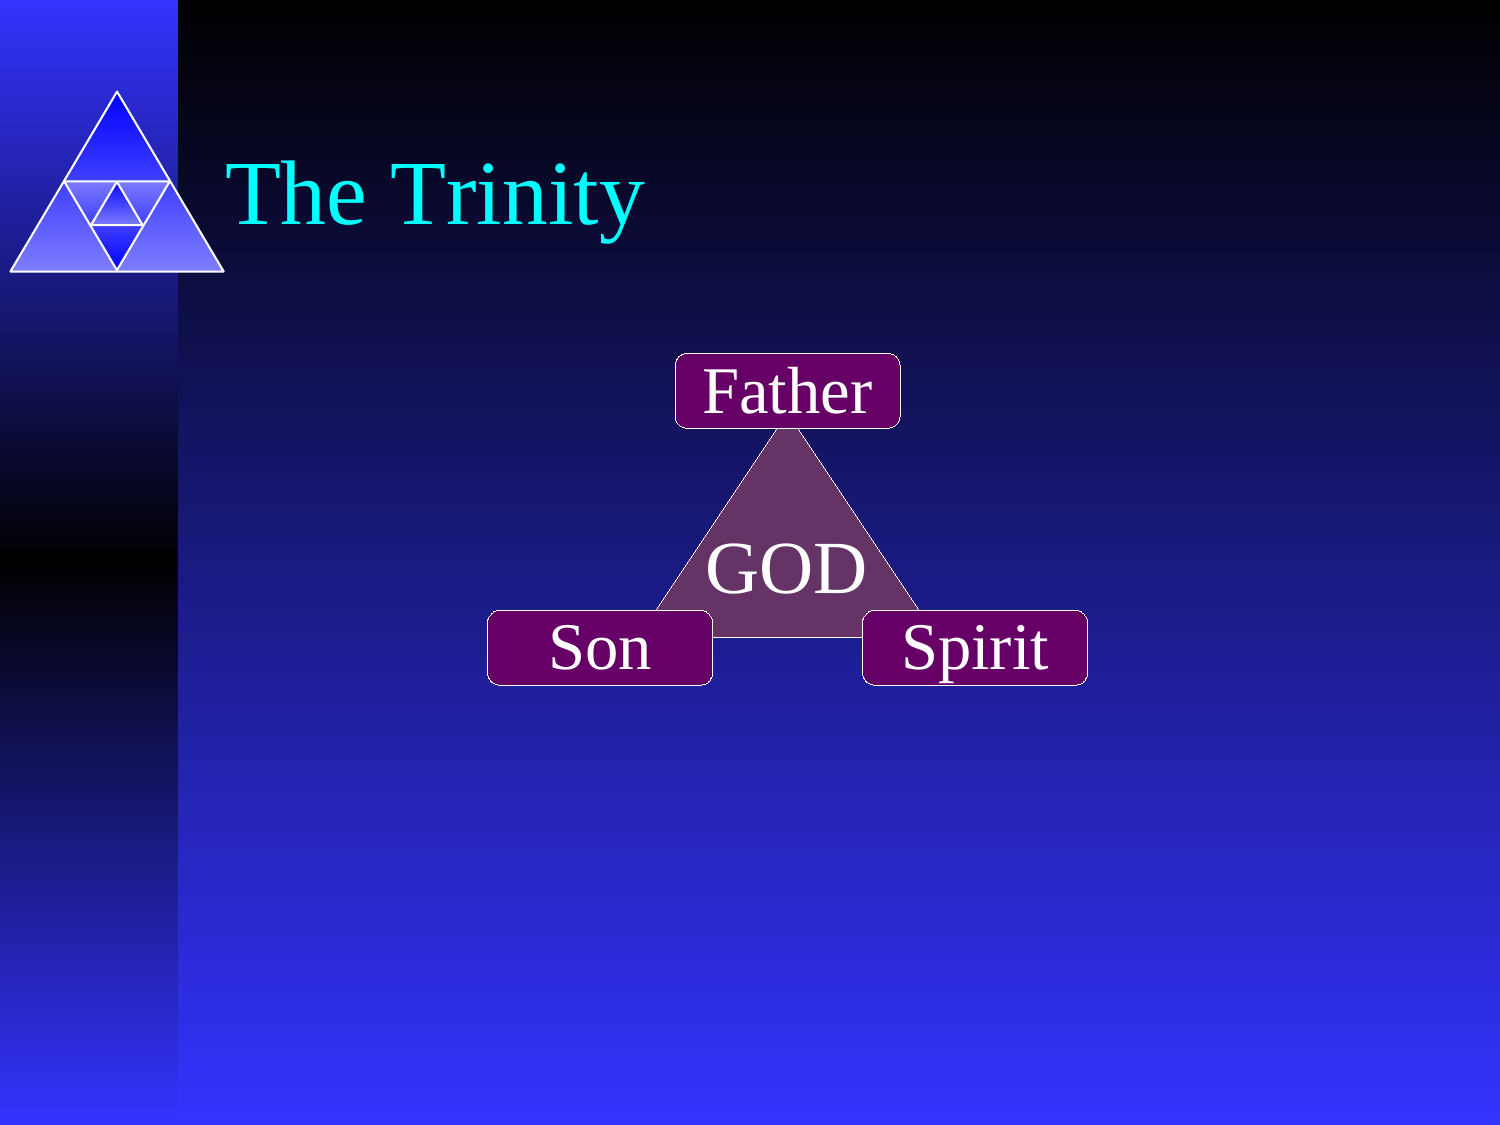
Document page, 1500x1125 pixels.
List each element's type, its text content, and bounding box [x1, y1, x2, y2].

text_box Father [675, 353, 901, 429]
text_box [716, 429, 859, 519]
text_box Spirit [862, 610, 1088, 686]
text_box [655, 558, 690, 610]
text_box Son [487, 610, 713, 686]
text_box GOD [690, 519, 916, 618]
text_box [713, 618, 863, 638]
title The Trinity [225, 99, 1463, 288]
